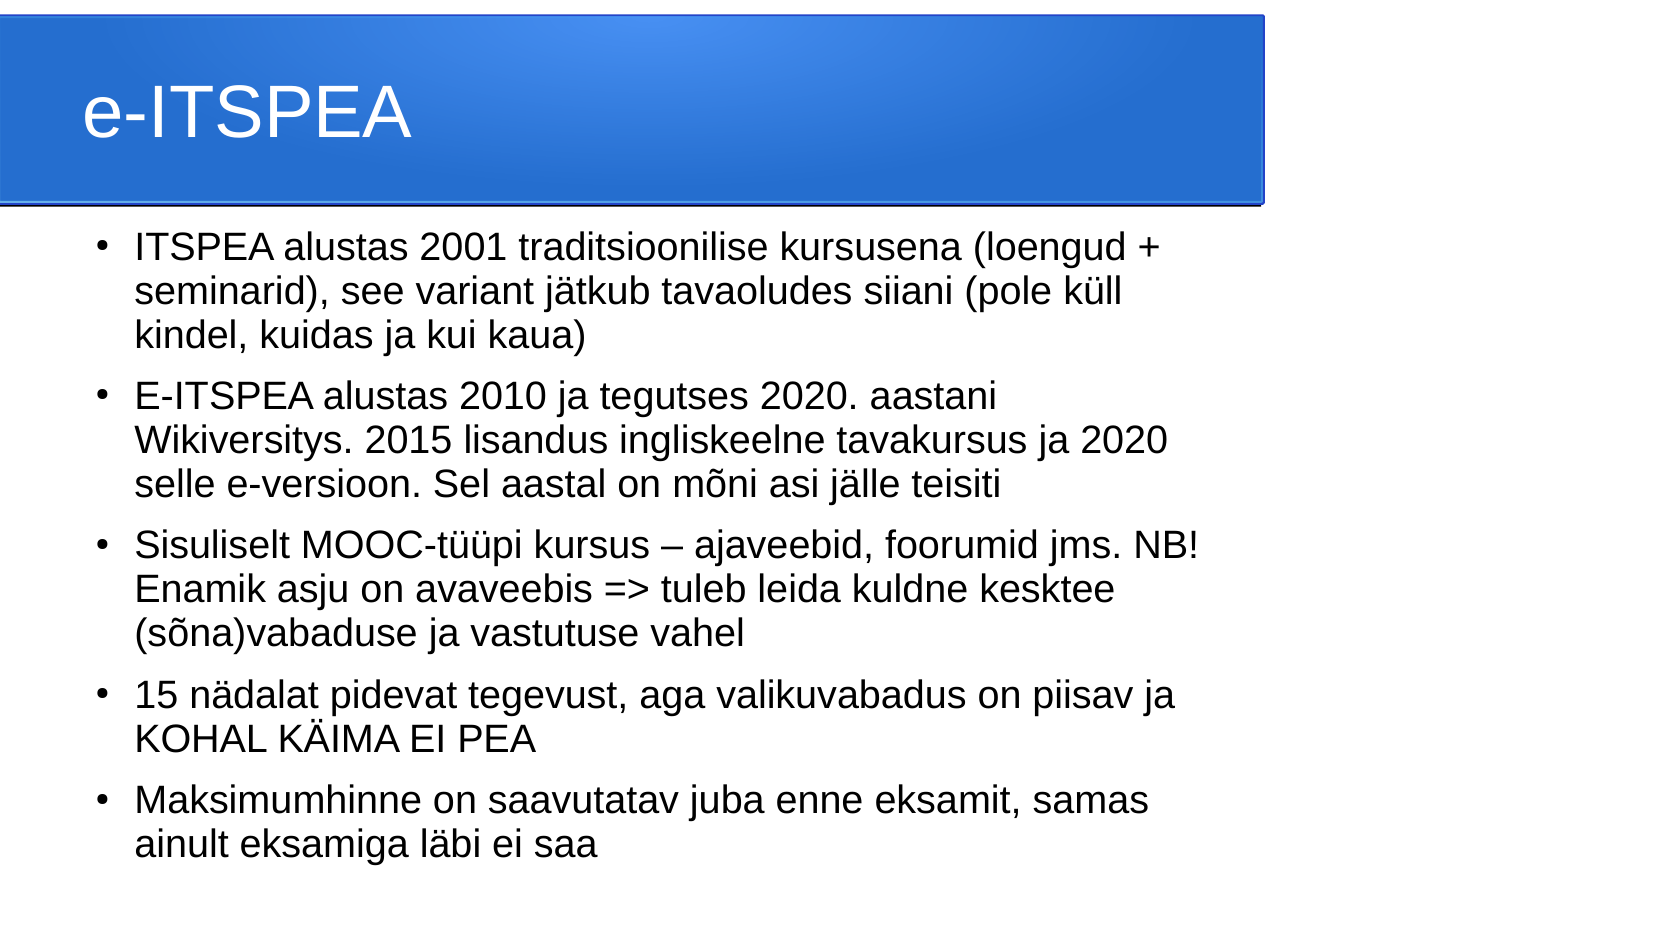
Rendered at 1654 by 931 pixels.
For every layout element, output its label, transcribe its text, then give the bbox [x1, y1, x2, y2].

list ITSPEA alustas 2001 traditsioonilise kursusena (loengud + seminarid), see variant jätkub tavaoludes siiani (pole küll kindel, kuidas ja kui kaua) E-ITSPEA alustas 2010 ja tegutses 2020. aastani Wikiversitys. 2015 lisandus ingliskeelne tavakursus ja 2020 selle e-versioon. Sel aastal on mõni asi jälle teisiti Sisuliselt MOOC-tüüpi kursus – ajaveebid, foorumid jms. NB! Enamik asju on avaveebis => tuleb leida kuldne kesktee (sõna)vabaduse ja vastutuse vahel 15 nädalat pidevat tegevust, aga valikuvabadus on piisav ja KOHAL KÄIMA EI PEA Maksimumhinne on saavutatav juba enne eksamit, samas ainult eksamiga läbi ei saa [82, 224, 1217, 875]
title e-ITSPEA [82, 35, 1235, 189]
